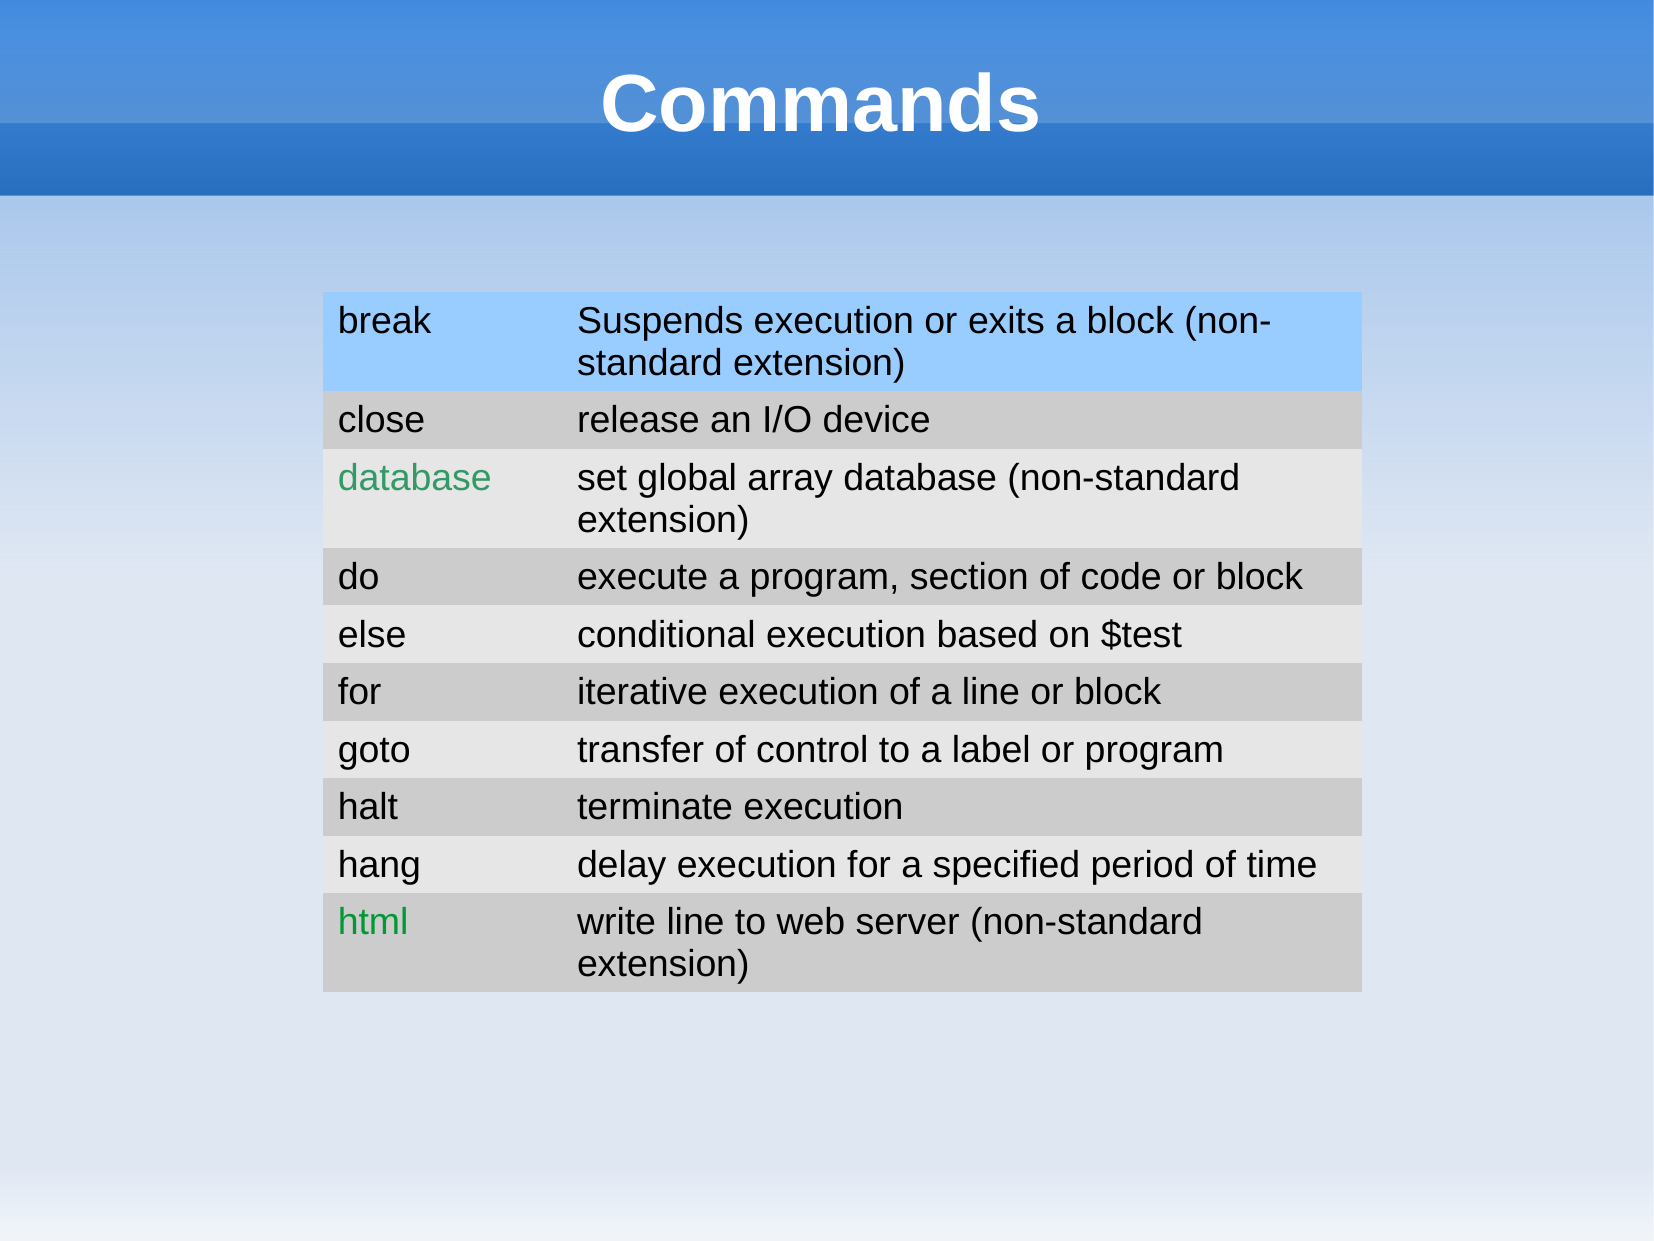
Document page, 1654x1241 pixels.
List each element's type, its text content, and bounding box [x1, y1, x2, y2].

table_cell database [323, 449, 562, 548]
title Commands [76, 0, 1565, 208]
picture [0, 0, 1654, 1241]
table_header break [323, 292, 562, 391]
table_cell set global array database (non-standard extension) [562, 449, 1362, 548]
table_cell hang [323, 836, 562, 893]
table_cell for [323, 663, 562, 721]
table_cell terminate execution [562, 778, 1362, 836]
table_cell conditional execution based on $test [562, 605, 1362, 663]
table_cell close [323, 391, 562, 449]
table_cell halt [323, 778, 562, 836]
table_cell html [323, 893, 562, 992]
table_cell do [323, 548, 562, 605]
table_cell goto [323, 721, 562, 778]
table_cell write line to web server (non-standard extension) [562, 893, 1362, 992]
table_cell delay execution for a specified period of time [562, 836, 1362, 893]
table_cell iterative execution of a line or block [562, 663, 1362, 721]
table_cell release an I/O device [562, 391, 1362, 449]
table_cell transfer of control to a label or program [562, 721, 1362, 778]
table_cell else [323, 605, 562, 663]
table_header Suspends execution or exits a block (non-standard extension) [562, 292, 1362, 391]
table_cell execute a program, section of code or block [562, 548, 1362, 605]
